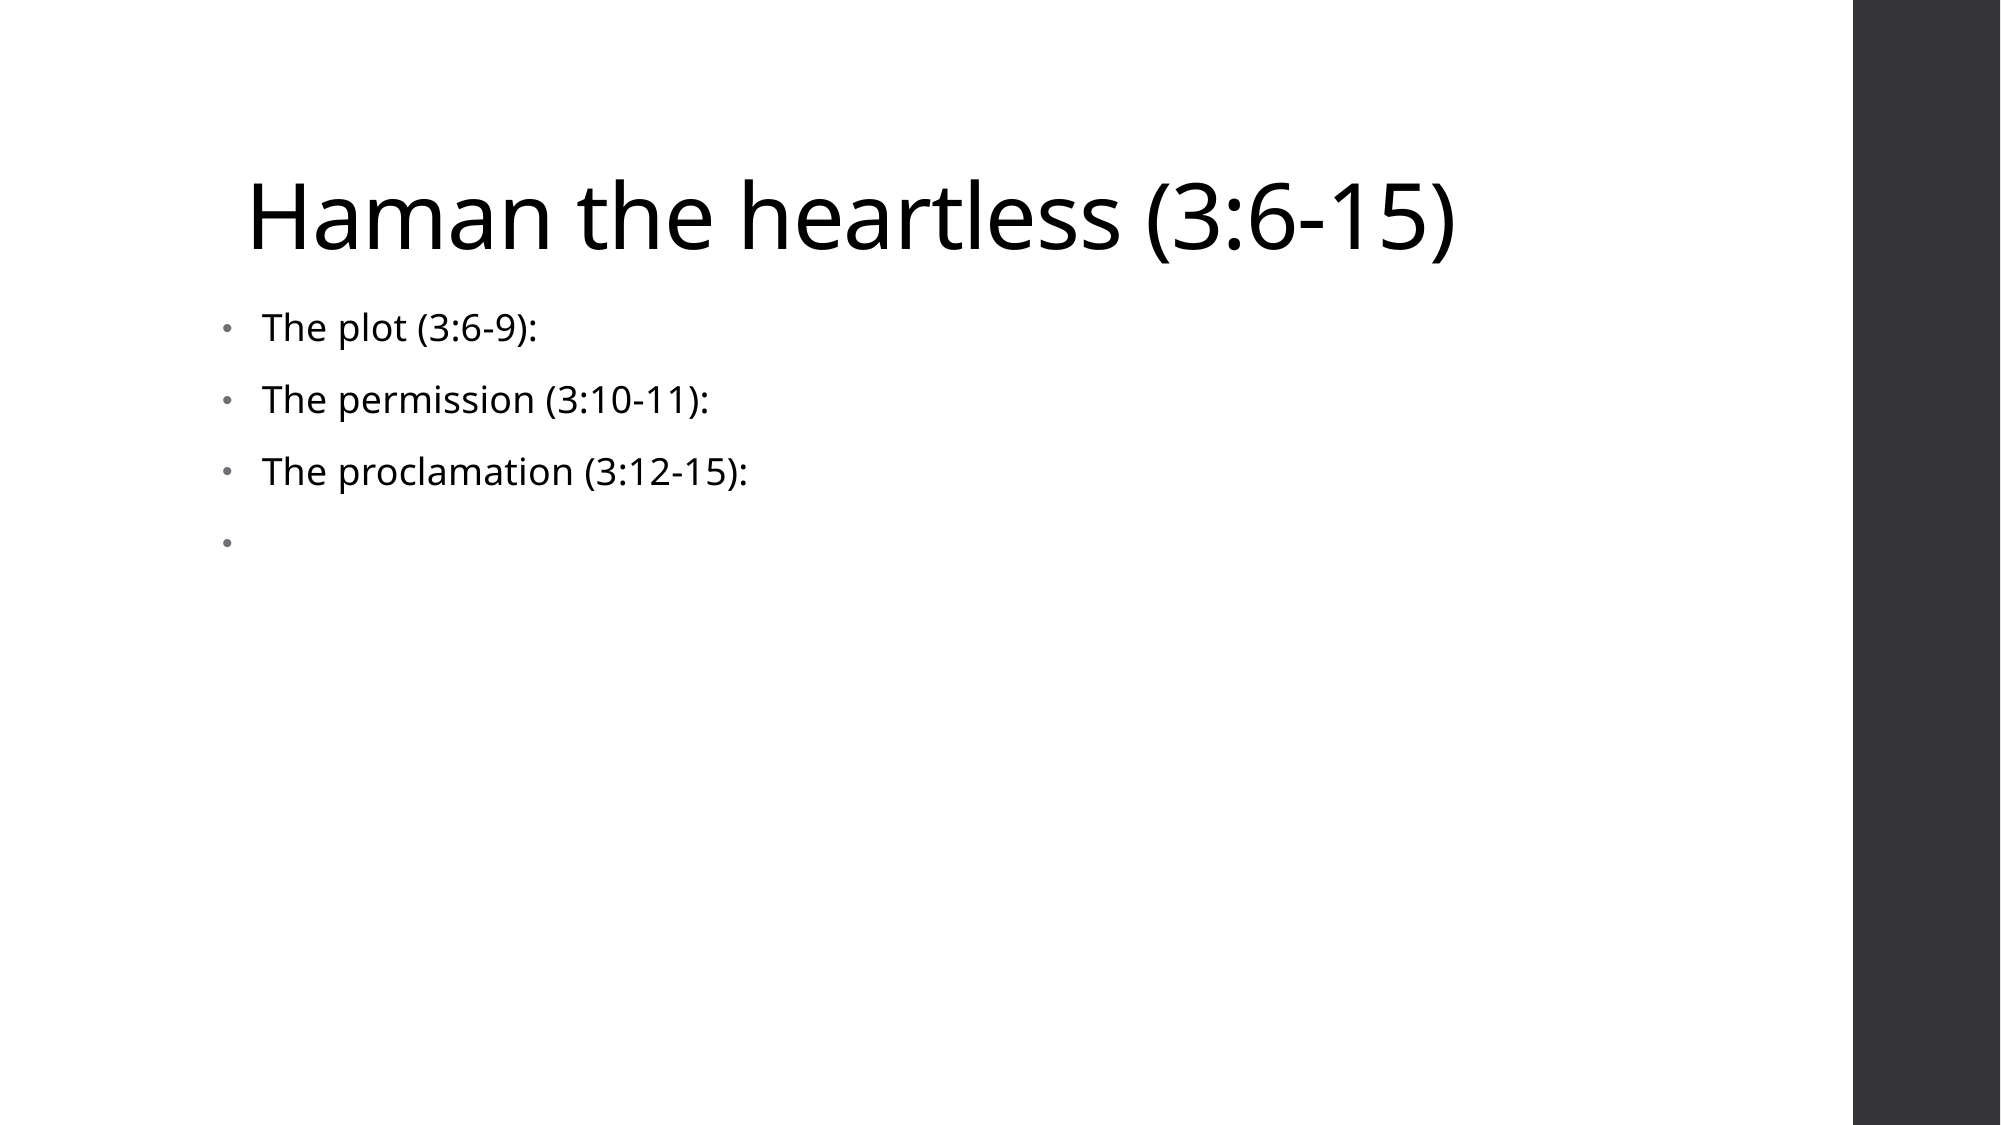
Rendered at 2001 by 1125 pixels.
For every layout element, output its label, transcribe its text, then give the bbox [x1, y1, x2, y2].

title Haman the heartless (3:6-15) [206, 60, 1797, 278]
list The plot (3:6-9): The permission (3:10-11): The proclamation (3:12-15): [206, 299, 1617, 1014]
